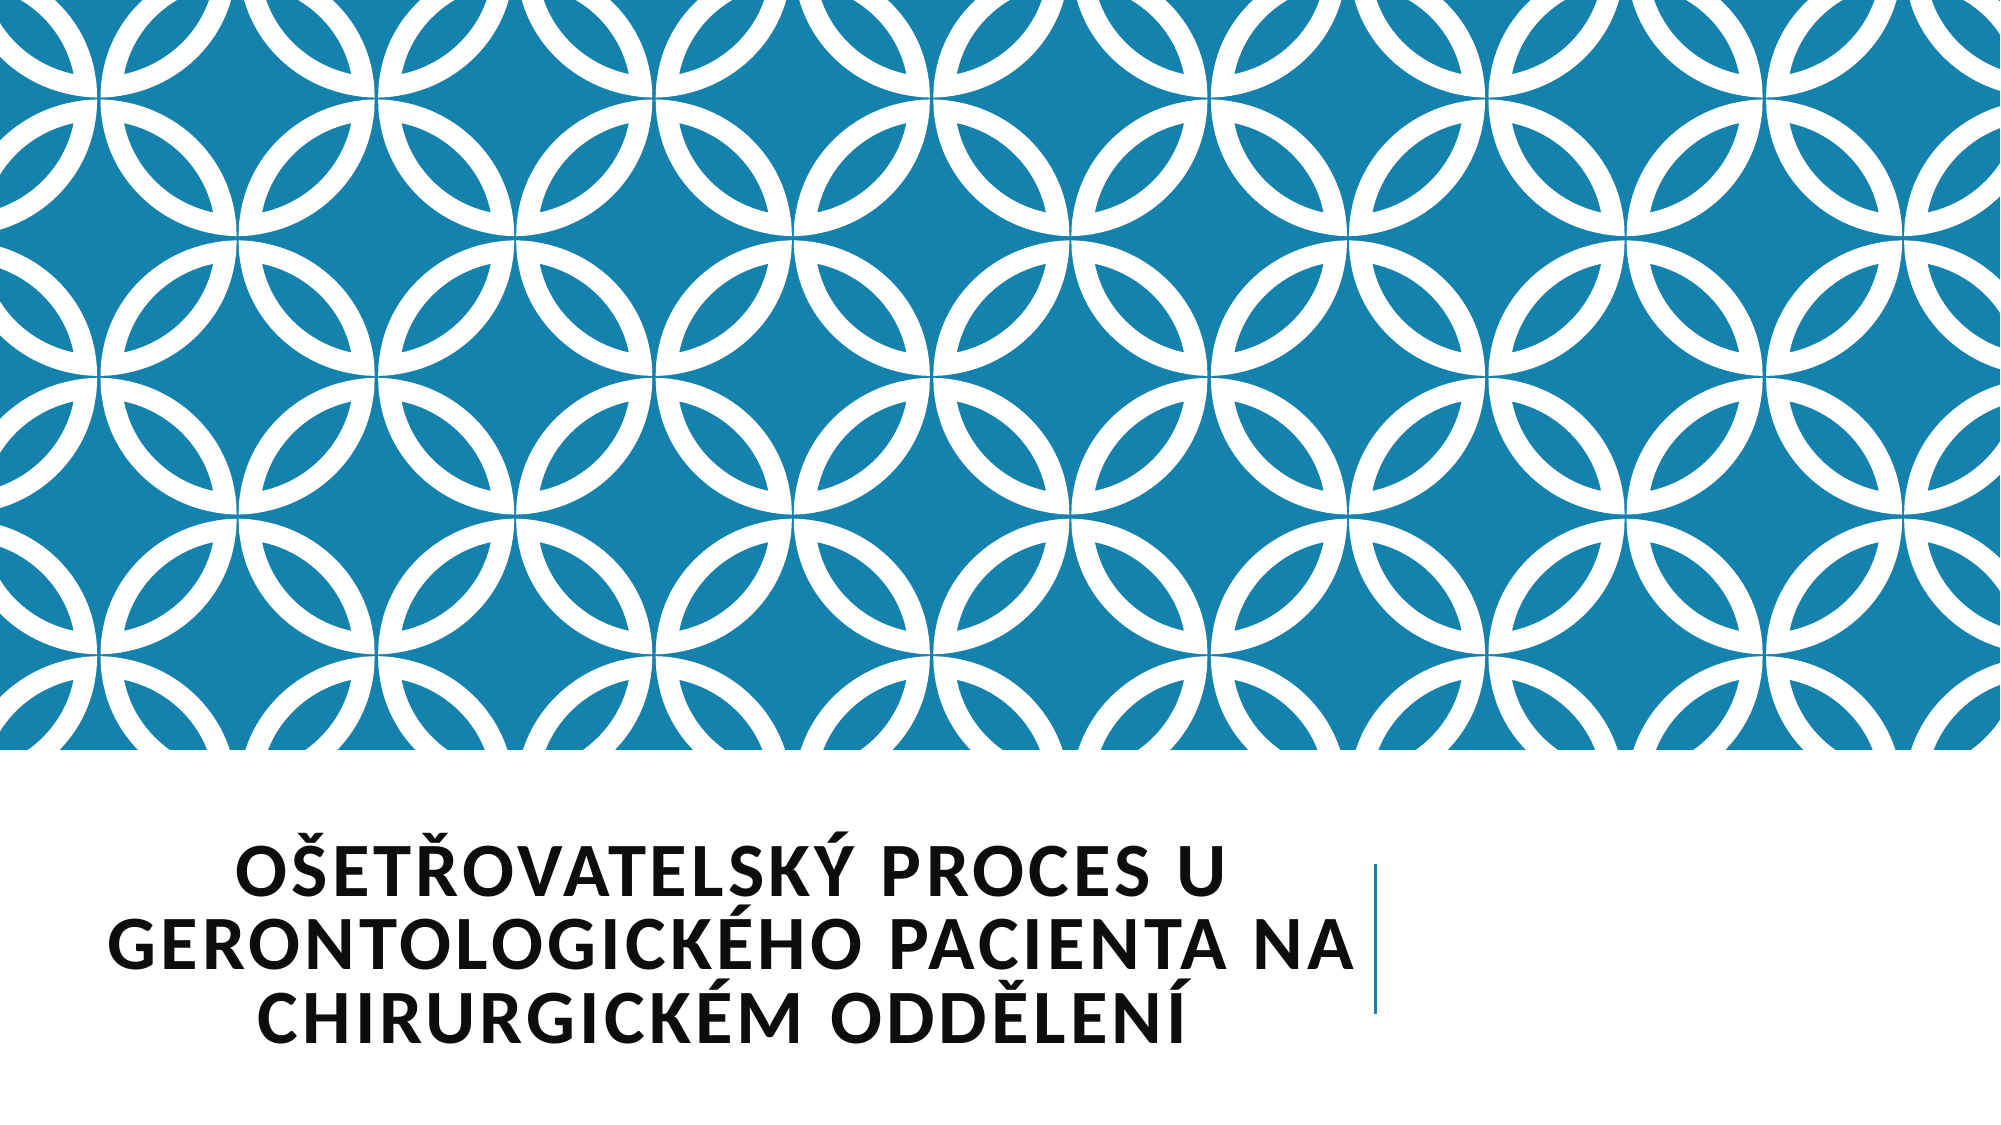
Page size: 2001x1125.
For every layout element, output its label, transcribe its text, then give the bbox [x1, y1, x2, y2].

title Ošetřovatelský proces u gerontologického pacienta na chirurgickém oddělení [82, 827, 1386, 1068]
